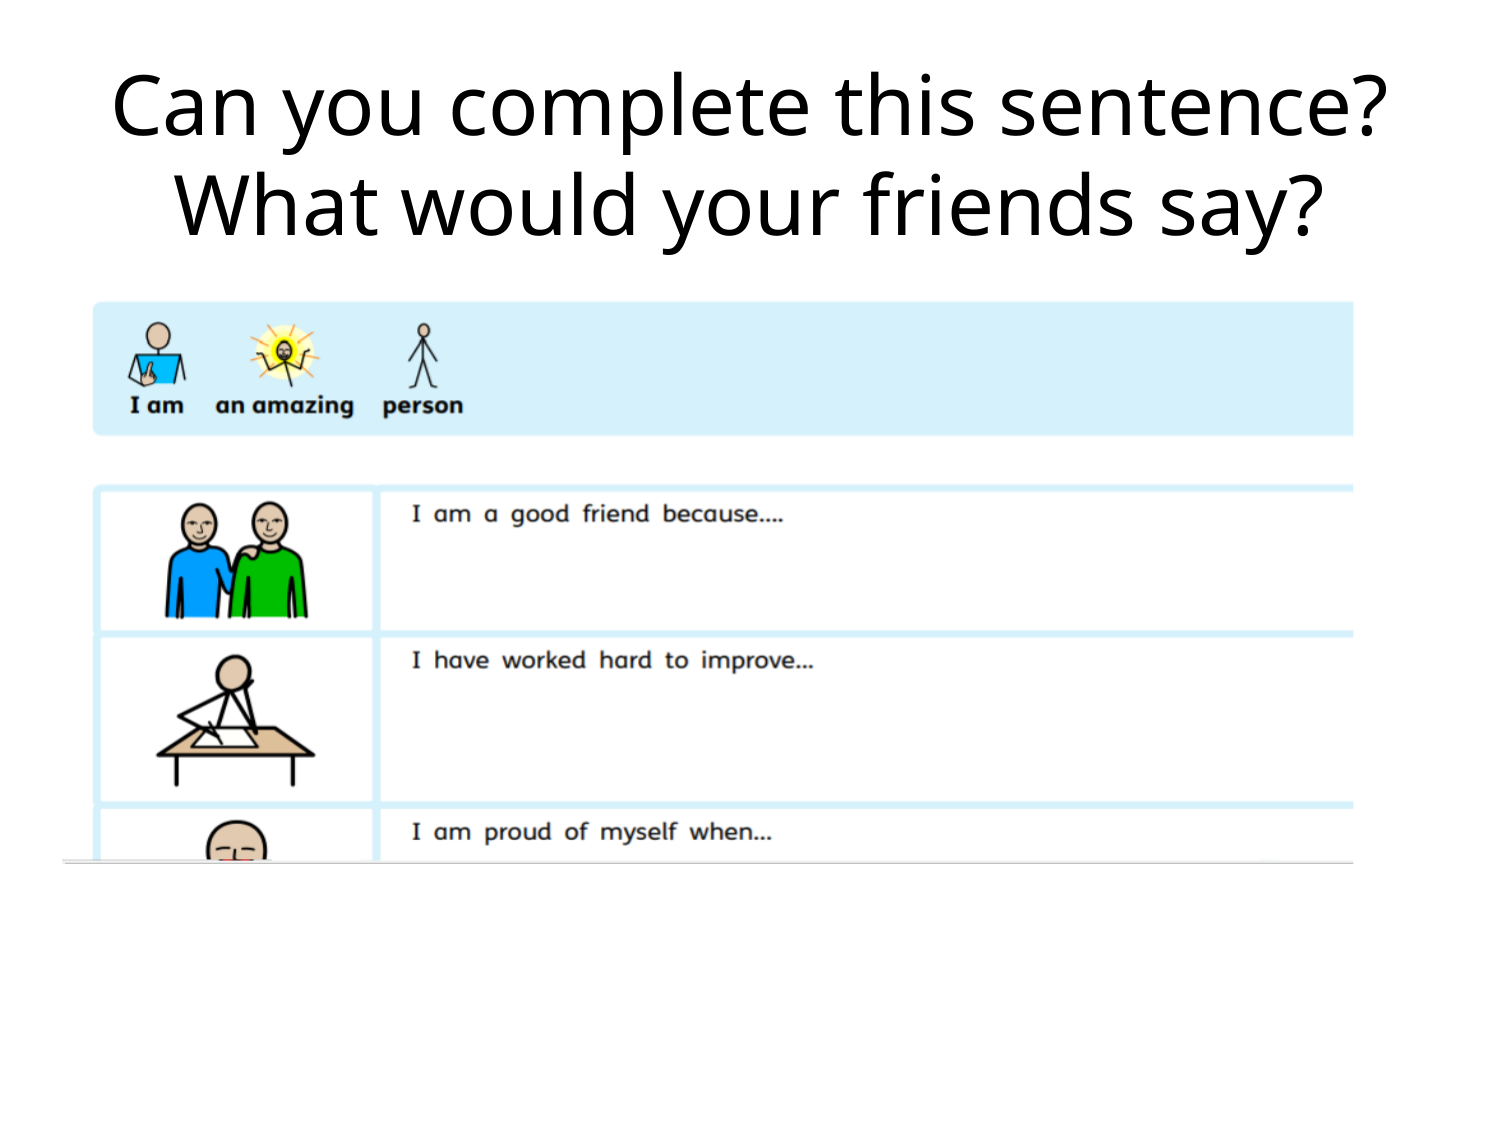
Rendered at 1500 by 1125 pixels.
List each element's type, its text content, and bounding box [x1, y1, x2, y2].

title Can you complete this sentence? What would your friends say? [75, 45, 1426, 233]
picture [62, 262, 1354, 864]
